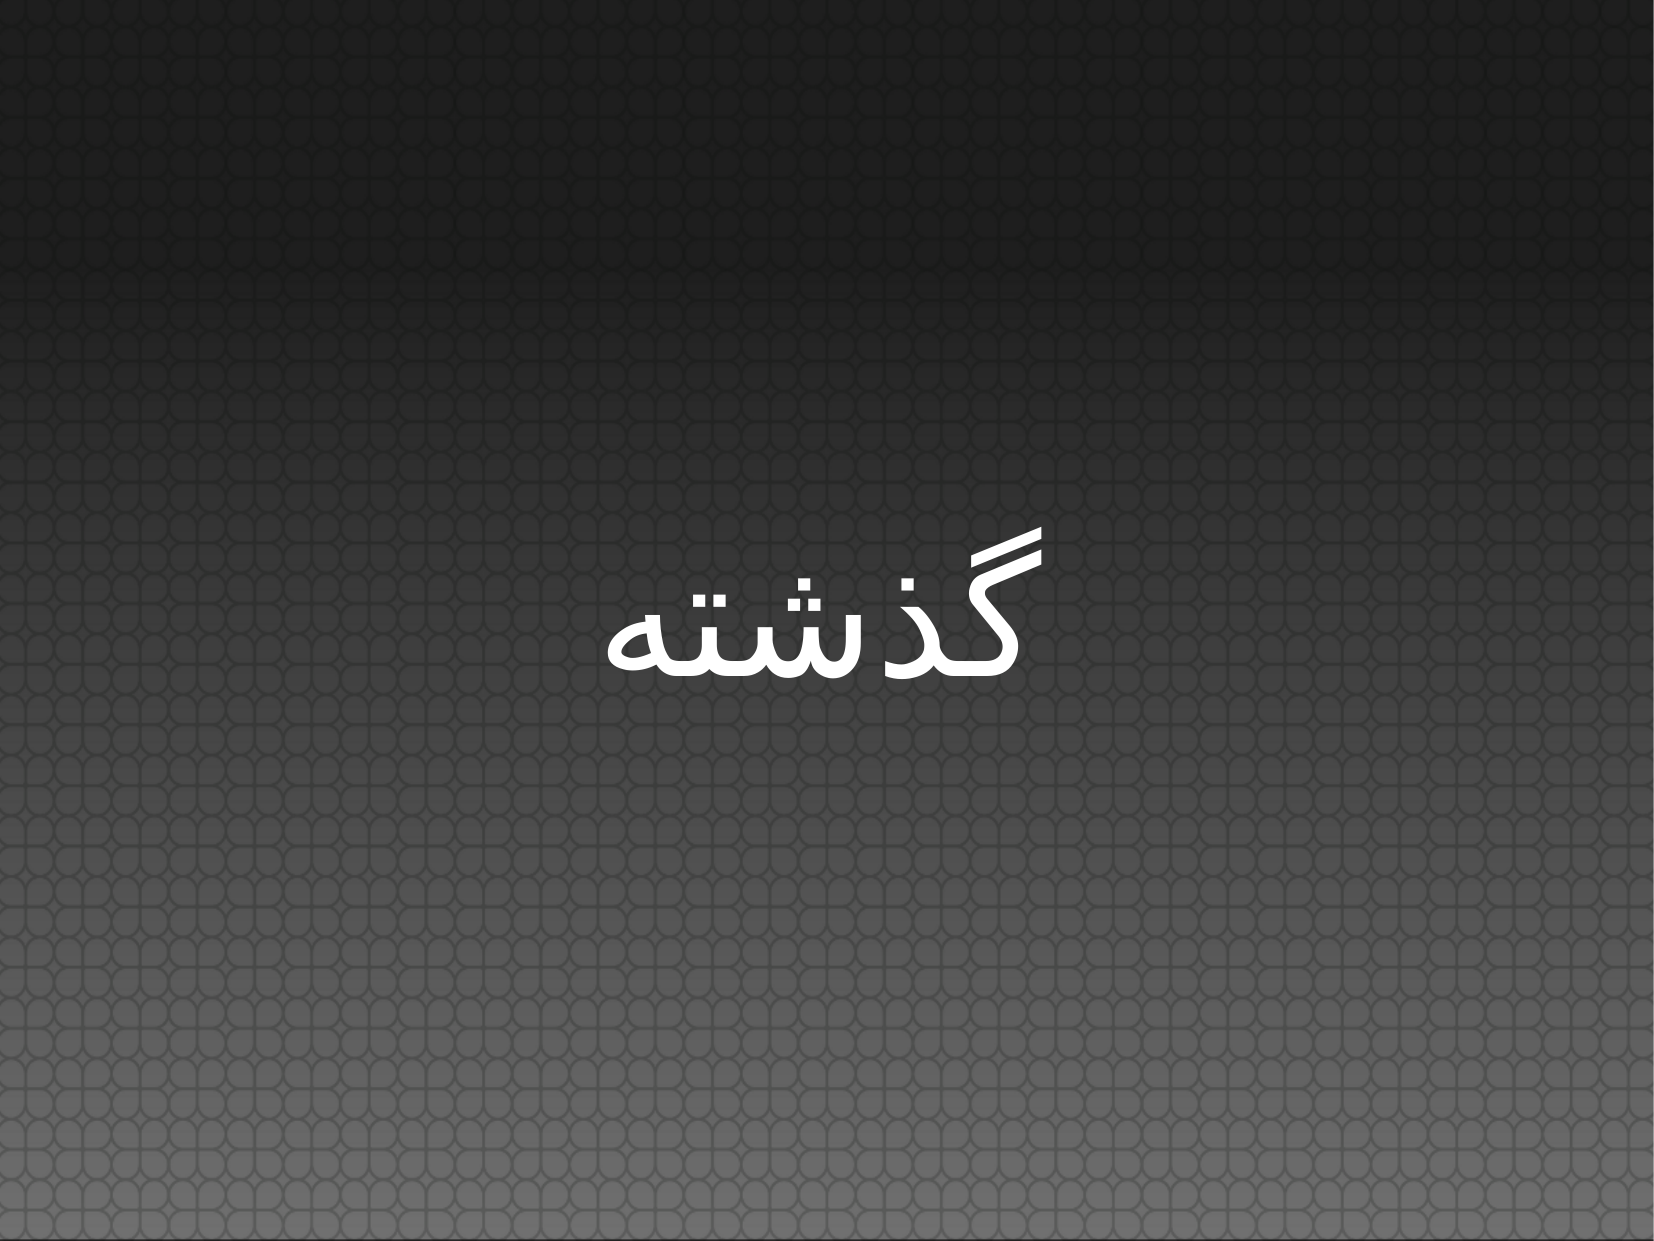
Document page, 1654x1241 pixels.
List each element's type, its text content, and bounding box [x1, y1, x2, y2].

title گذشته [75, 525, 1564, 713]
picture [0, 0, 1654, 1241]
